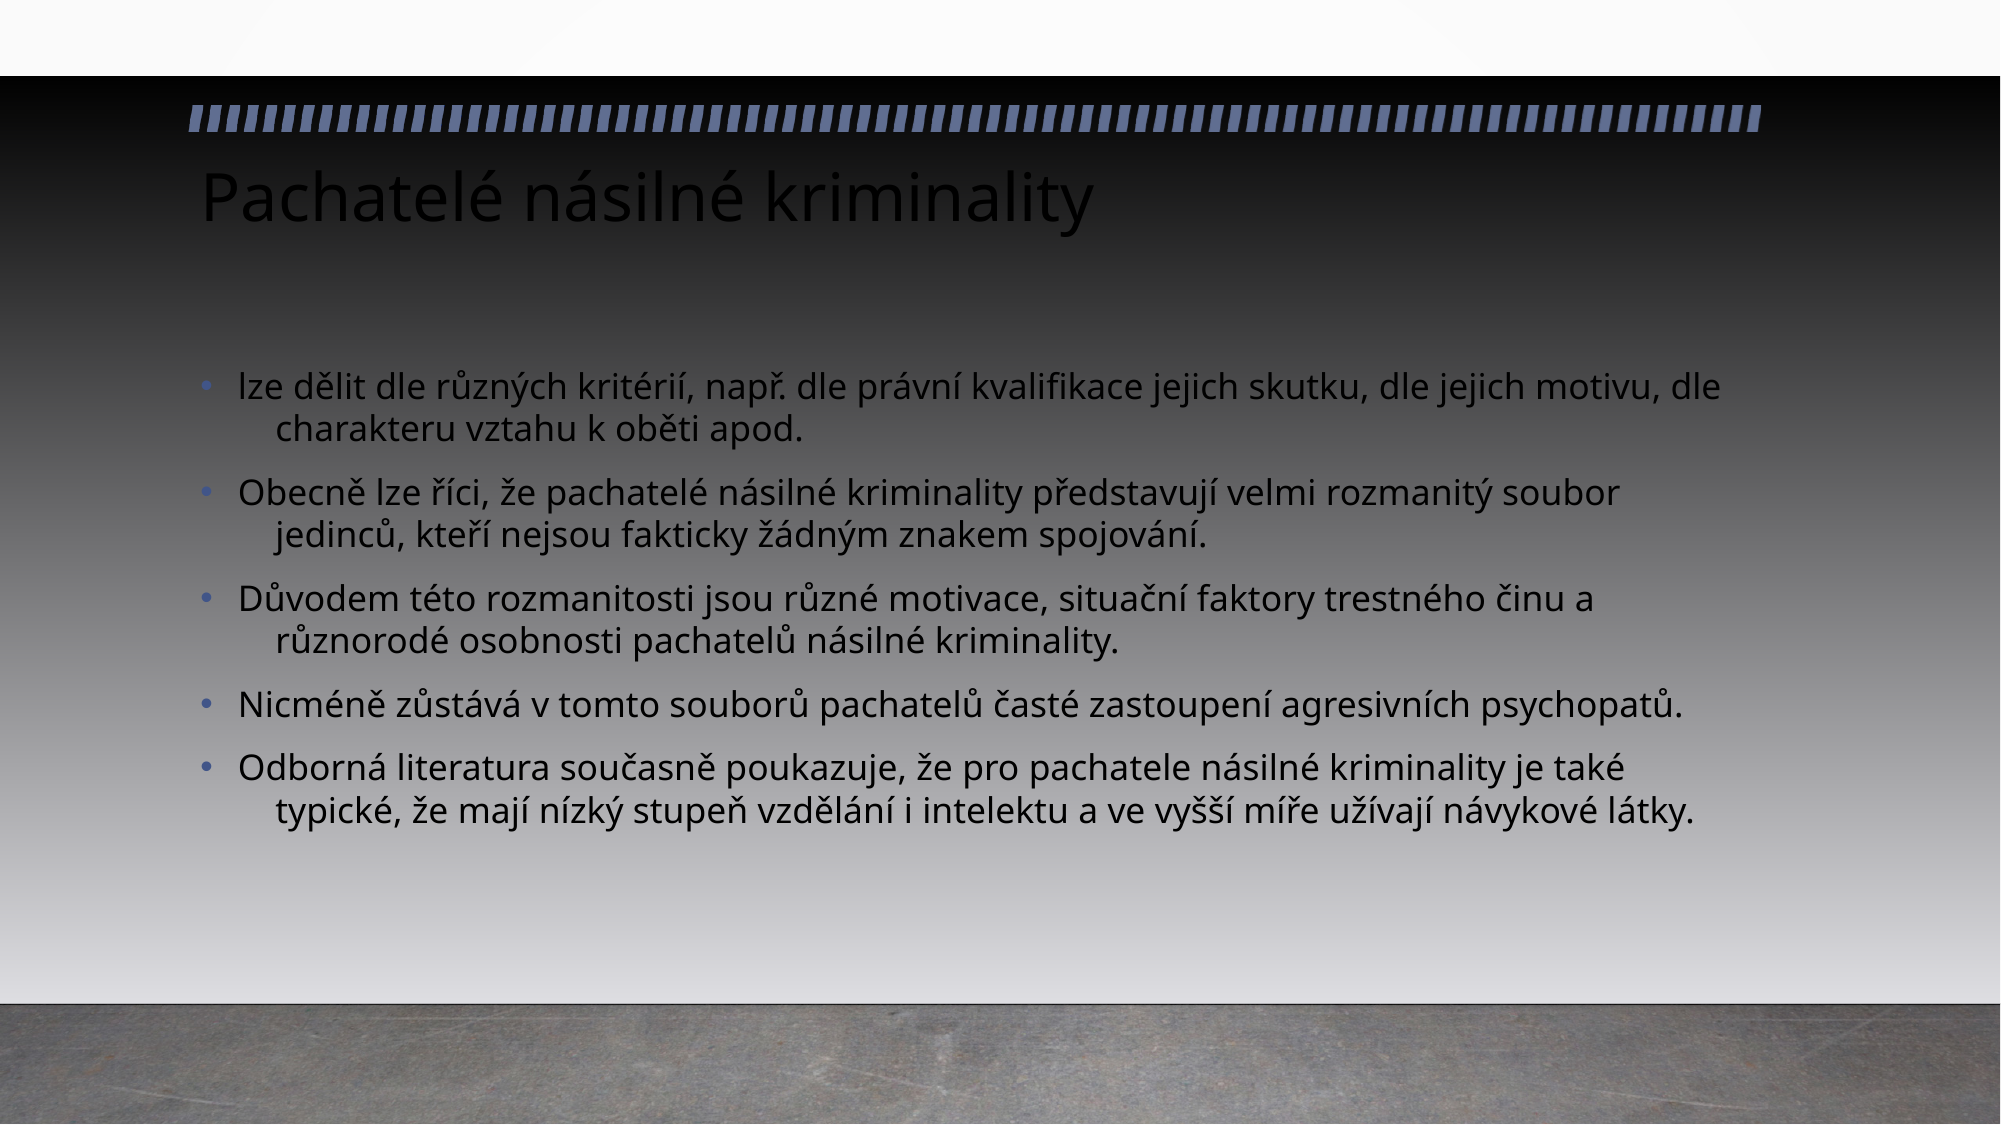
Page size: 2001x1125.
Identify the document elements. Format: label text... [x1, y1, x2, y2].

list lze dělit dle různých kritérií, např. dle právní kvalifikace jejich skutku, dle jejich motivu, dle charakteru vztahu k oběti apod. Obecně lze říci, že pachatelé násilné kriminality představují velmi rozmanitý soubor jedinců, kteří nejsou fakticky žádným znakem spojování. Důvodem této rozmanitosti jsou různé motivace, situační faktory trestného činu a různorodé osobnosti pachatelů násilné kriminality. Nicméně zůstává v tomto souborů pachatelů časté zastoupení agresivních psychopatů. Odborná literatura současně poukazuje, že pro pachatele násilné kriminality je také typické, že mají nízký stupeň vzdělání i intelektu a ve vyšší míře užívají návykové látky. [185, 356, 1761, 897]
title Pachatelé násilné kriminality [185, 156, 1761, 329]
